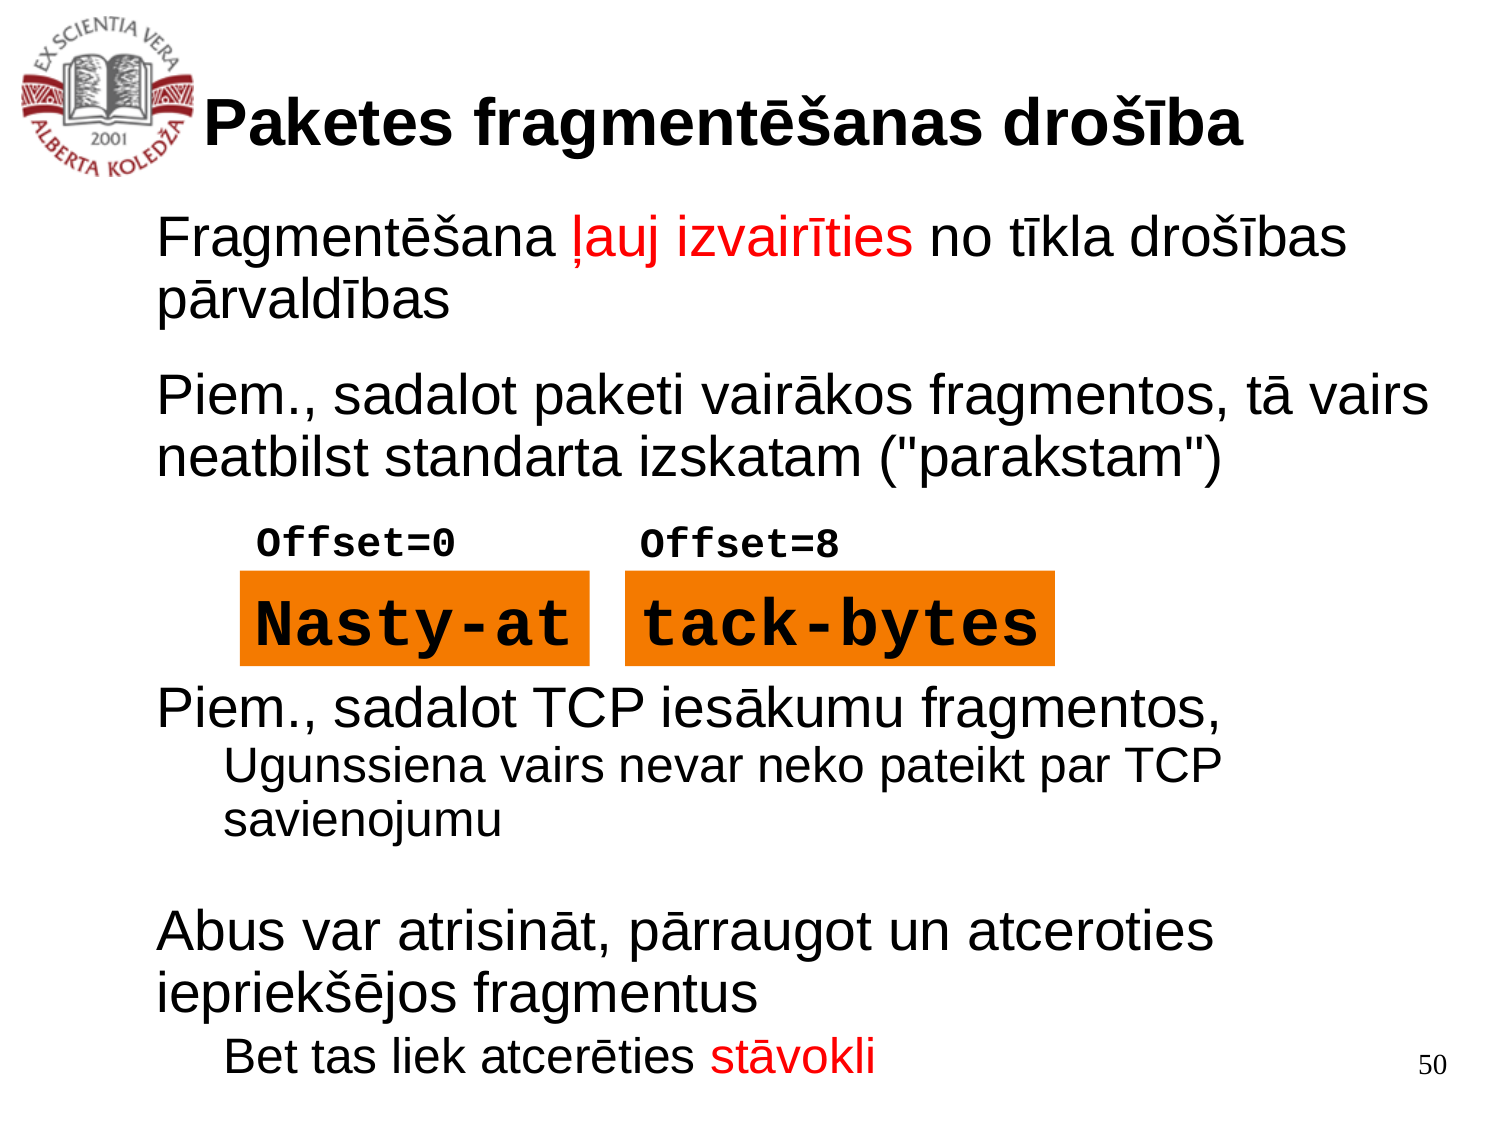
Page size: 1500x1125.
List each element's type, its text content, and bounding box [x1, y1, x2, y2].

title Paketes fragmentēšanas drošība [50, 62, 1374, 175]
text_box Offset=0 [241, 506, 472, 573]
text_box Offset=8 [625, 508, 855, 574]
text_box Nasty-at [239, 570, 590, 667]
text_box tack-bytes [625, 570, 1055, 667]
list Fragmentēšana ļauj izvairīties no tīkla drošības pārvaldības Piem., sadalot paketi vairākos fragmentos, tā vairs neatbilst standarta izskatam ("parakstam") Piem., sadalot TCP iesākumu fragmentos, Ugunssiena vairs nevar neko pateikt par TCP savienojumu Abus var atrisināt, pārraugot un atceroties iepriekšējos fragmentus Bet tas liek atcerēties stāvokli [74, 200, 1463, 1101]
picture [21, 16, 194, 177]
